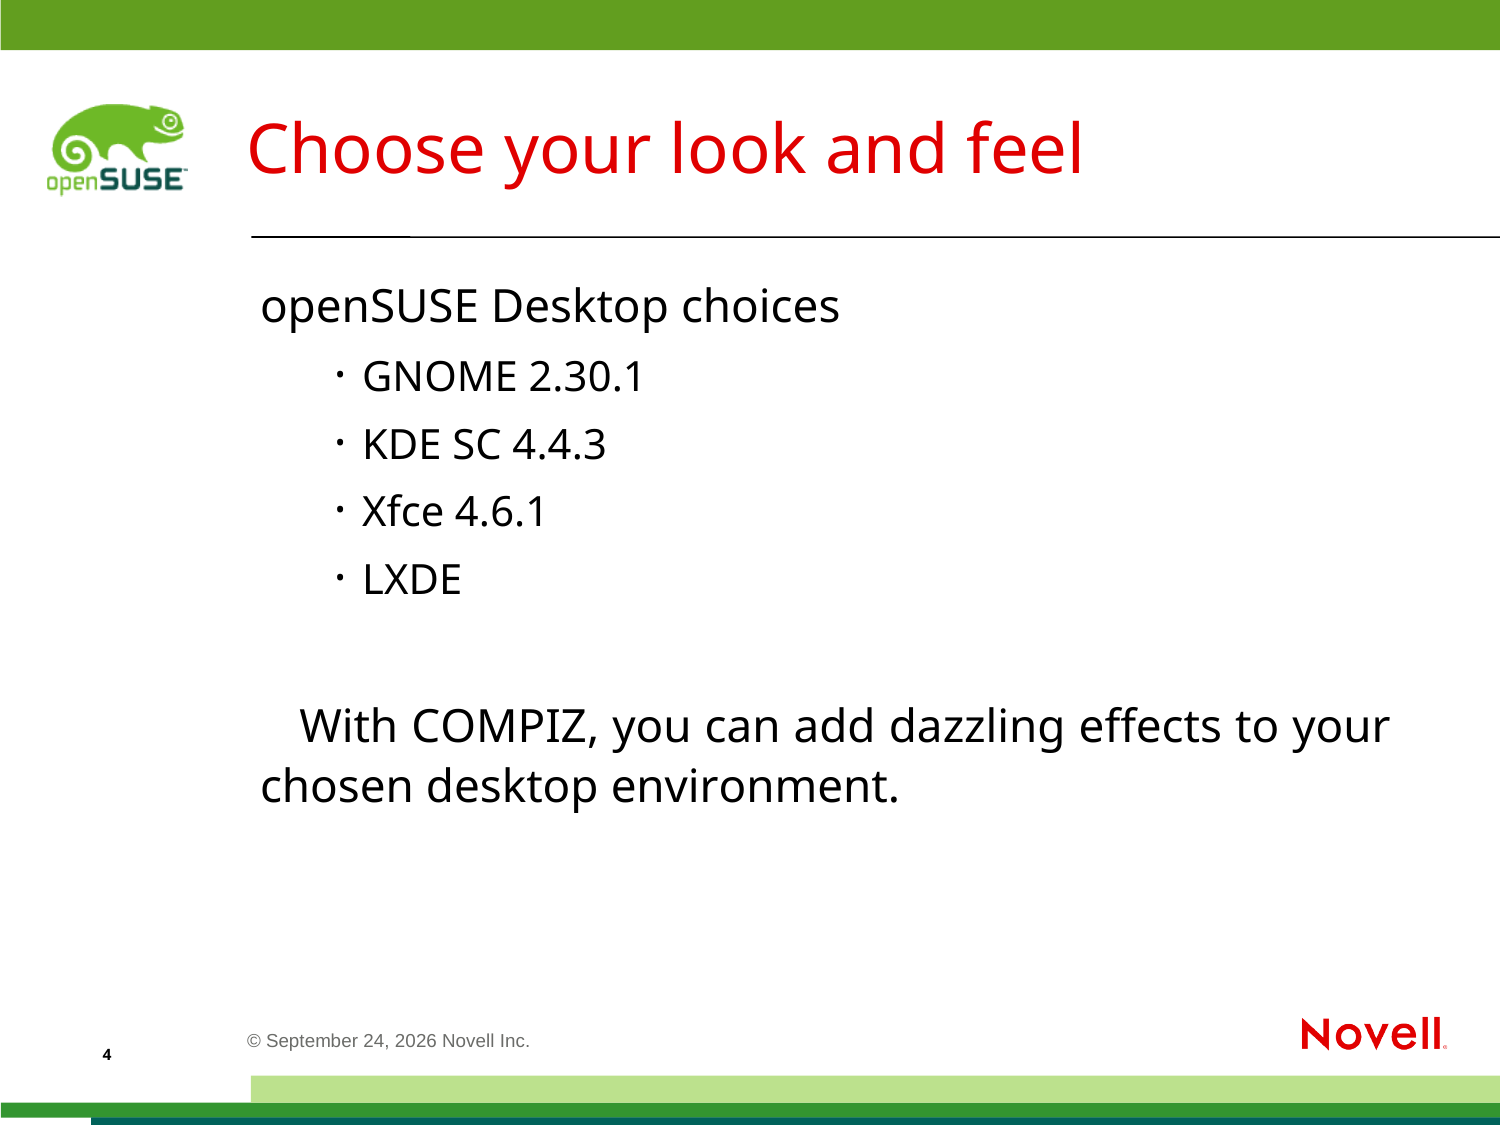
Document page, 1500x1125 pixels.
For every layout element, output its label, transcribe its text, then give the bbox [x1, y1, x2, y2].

list openSUSE Desktop choices GNOME 2.30.1 KDE SC 4.4.3 Xfce 4.6.1 LXDE With COMPIZ, you can add dazzling effects to your chosen desktop environment. [245, 267, 1458, 1026]
picture [47, 104, 188, 197]
picture [1295, 1026, 1453, 1056]
title Choose your look and feel [246, 60, 1409, 239]
